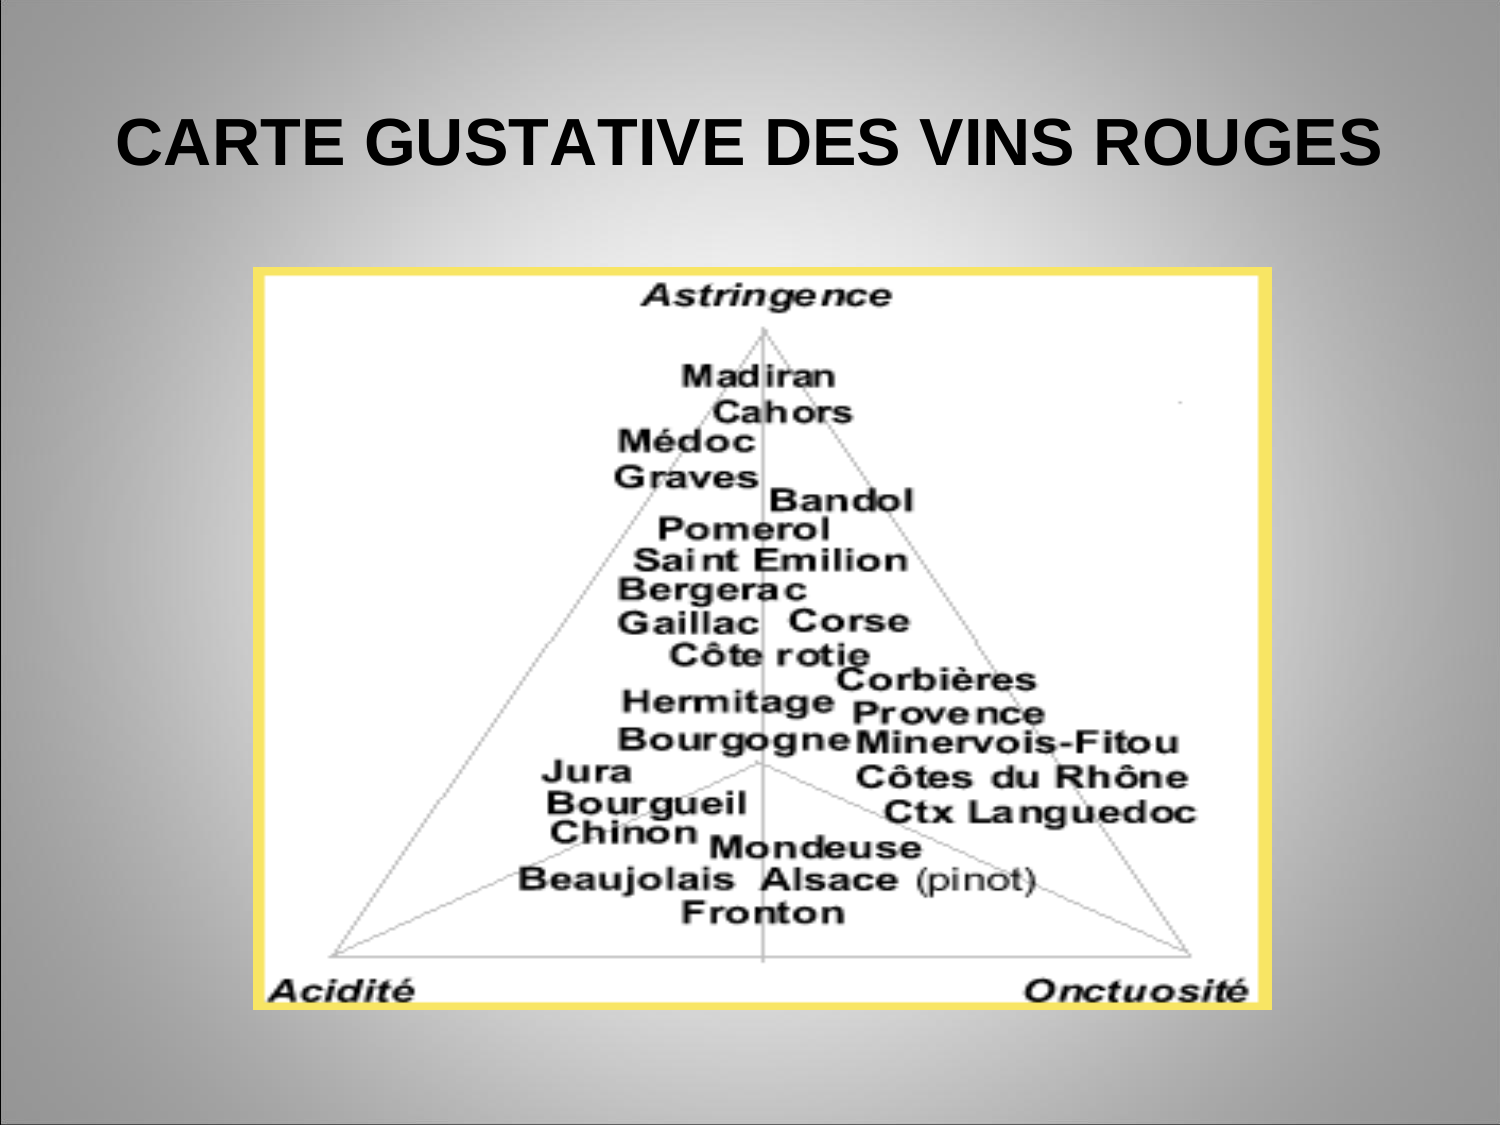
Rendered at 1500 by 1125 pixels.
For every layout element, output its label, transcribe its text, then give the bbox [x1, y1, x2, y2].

title CARTE GUSTATIVE DES VINS ROUGES [75, 45, 1426, 233]
picture [0, 0, 1500, 1125]
text_box [253, 267, 1272, 1010]
